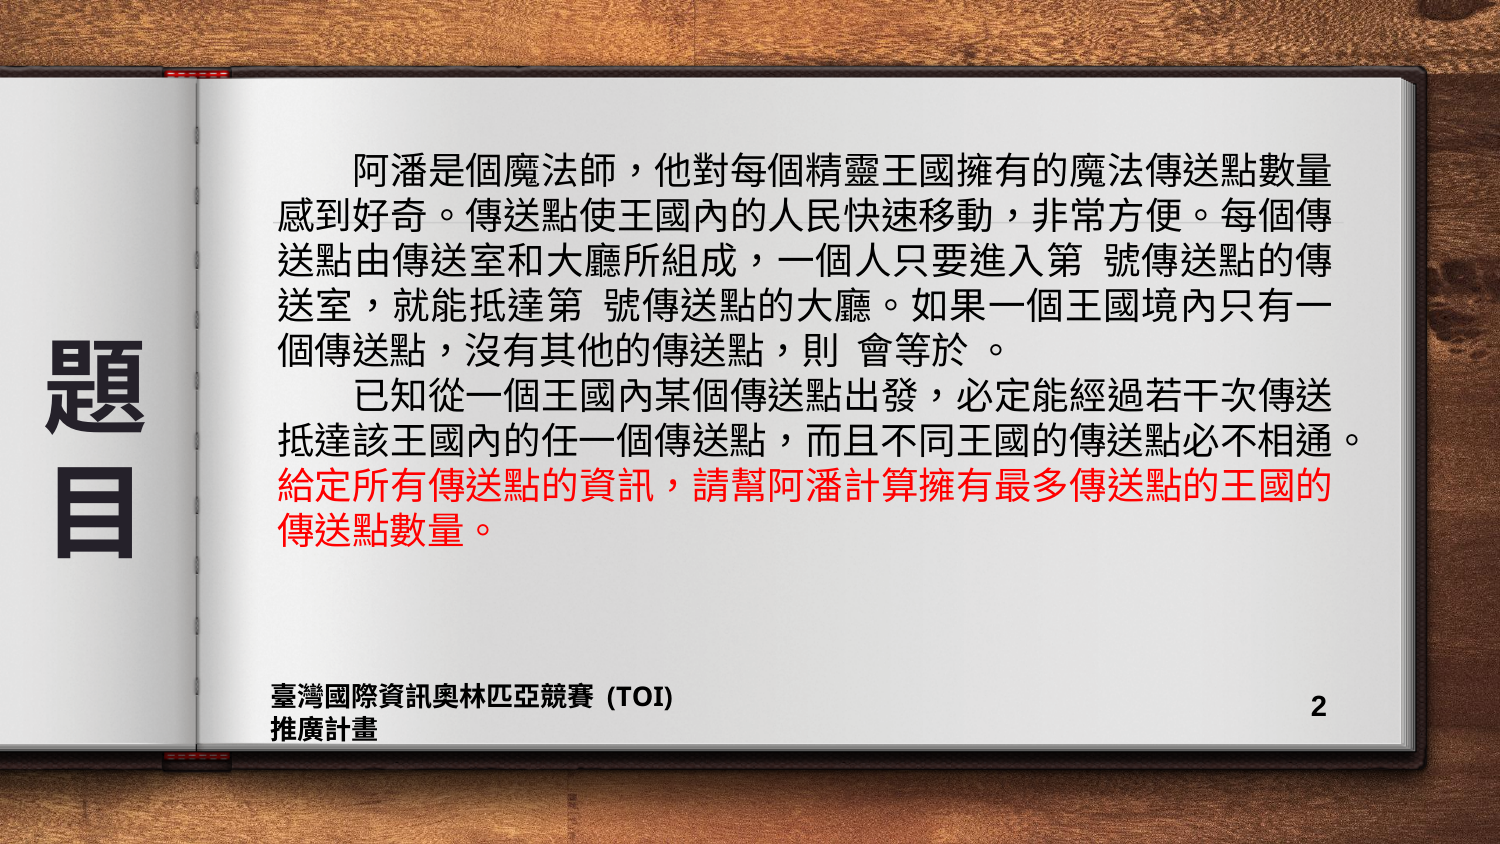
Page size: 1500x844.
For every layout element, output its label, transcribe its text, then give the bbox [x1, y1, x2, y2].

text_box 2 [1295, 672, 1386, 737]
text_box 阿潘是個魔法師，他對每個精靈王國擁有的魔法傳送點數量感到好奇。傳送點使王國內的人民快速移動，非常方便。每個傳送點由傳送室和大廳所組成，一個人只要進入第 號傳送點的傳送室，就能抵達第 號傳送點的大廳。如果一個王國境內只有一個傳送點，沒有其他的傳送點，則 會等於 。 已知從一個王國內某個傳送點出發，必定能經過若干次傳送抵達該王國內的任一個傳送點，而且不同王國的傳送點必不相通。給定所有傳送點的資訊，請幫阿潘計算擁有最多傳送點的王國的傳送點數量。 [262, 140, 1349, 684]
text_box 題 目 [28, 306, 210, 552]
